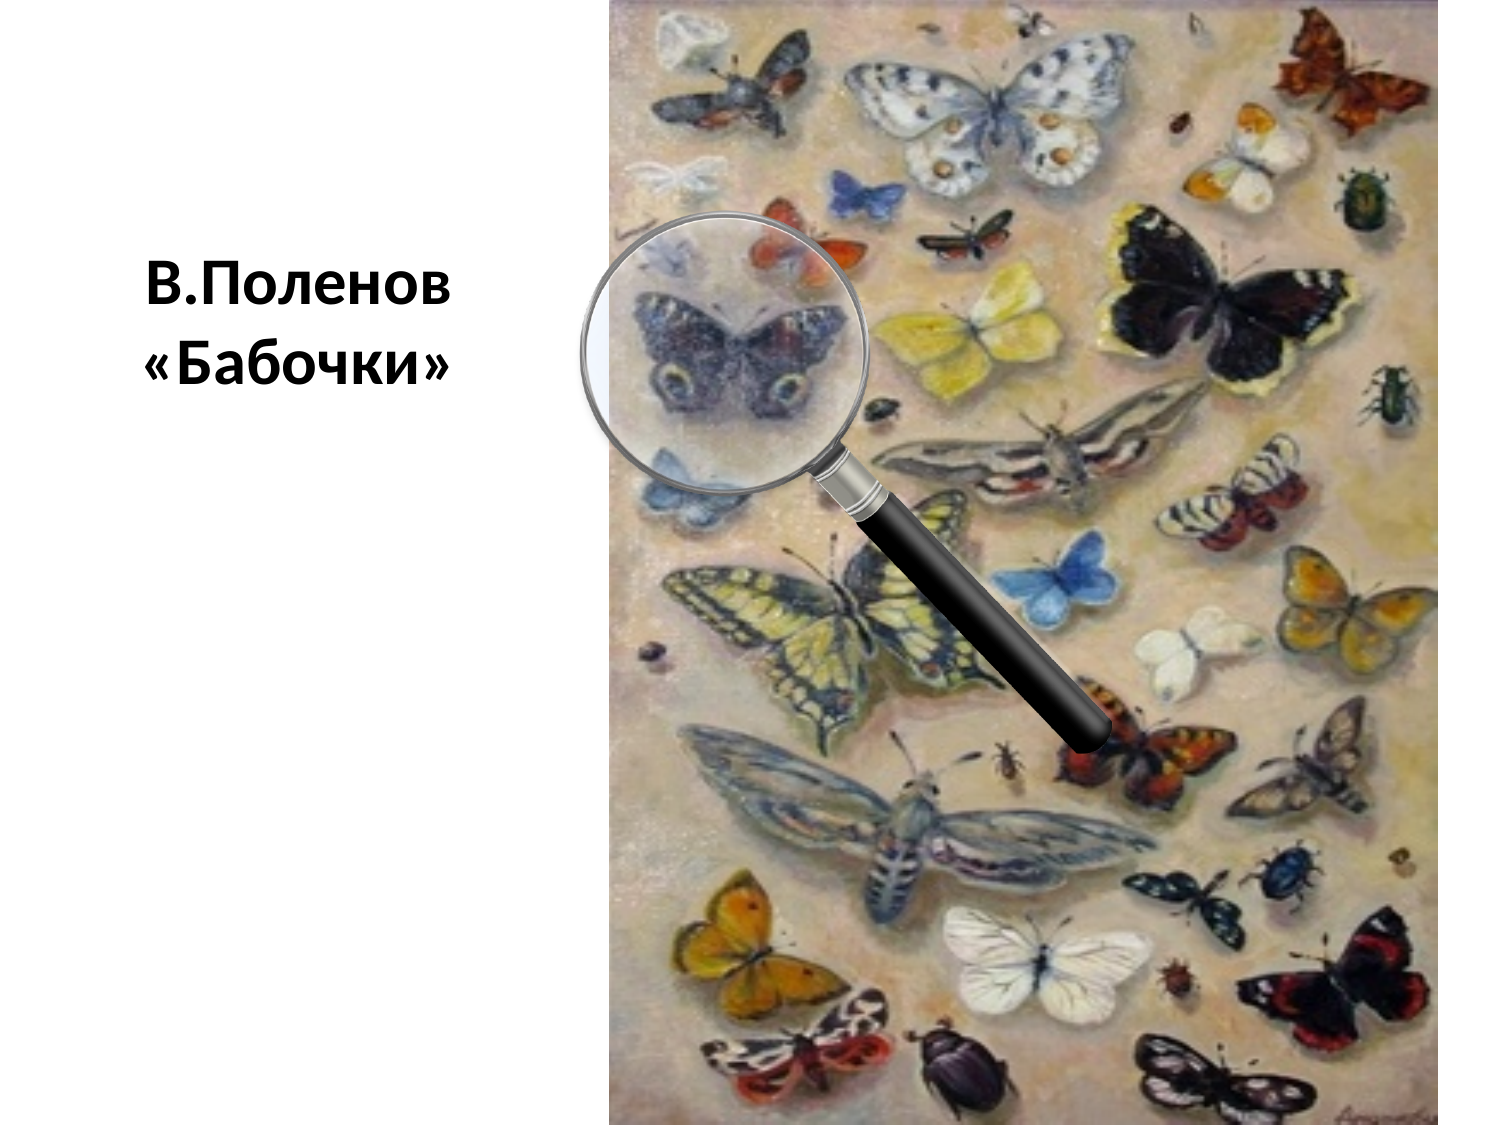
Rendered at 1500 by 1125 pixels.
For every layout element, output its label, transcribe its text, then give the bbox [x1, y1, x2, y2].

picture [574, 0, 1438, 1125]
text_box В.Поленов «Бабочки» [46, 93, 551, 622]
